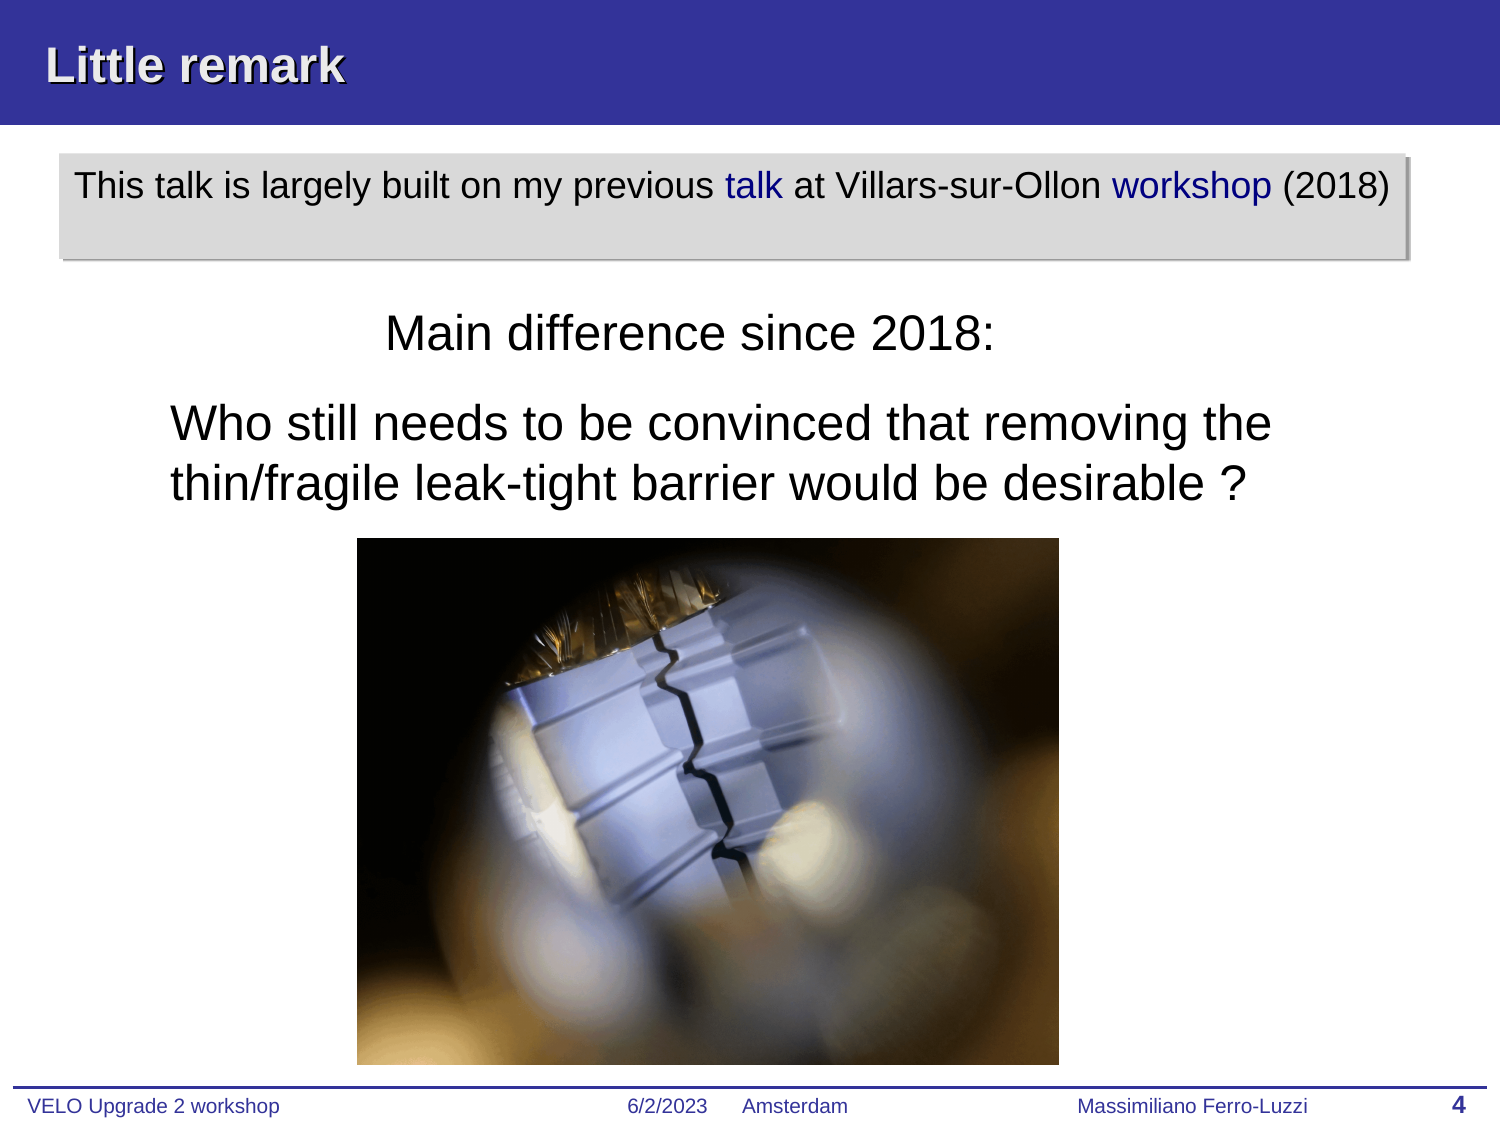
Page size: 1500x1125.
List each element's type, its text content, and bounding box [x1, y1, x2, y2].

text_box Who still needs to be convinced that removing the thin/fragile leak-tight barrier would be desirable ? [155, 383, 1396, 597]
text_box This talk is largely built on my previous talk at Villars-sur-Ollon workshop (2018) [59, 153, 1406, 259]
text_box Main difference since 2018: [370, 292, 1012, 368]
title Little remark [0, 0, 1500, 125]
picture [357, 538, 1059, 1065]
